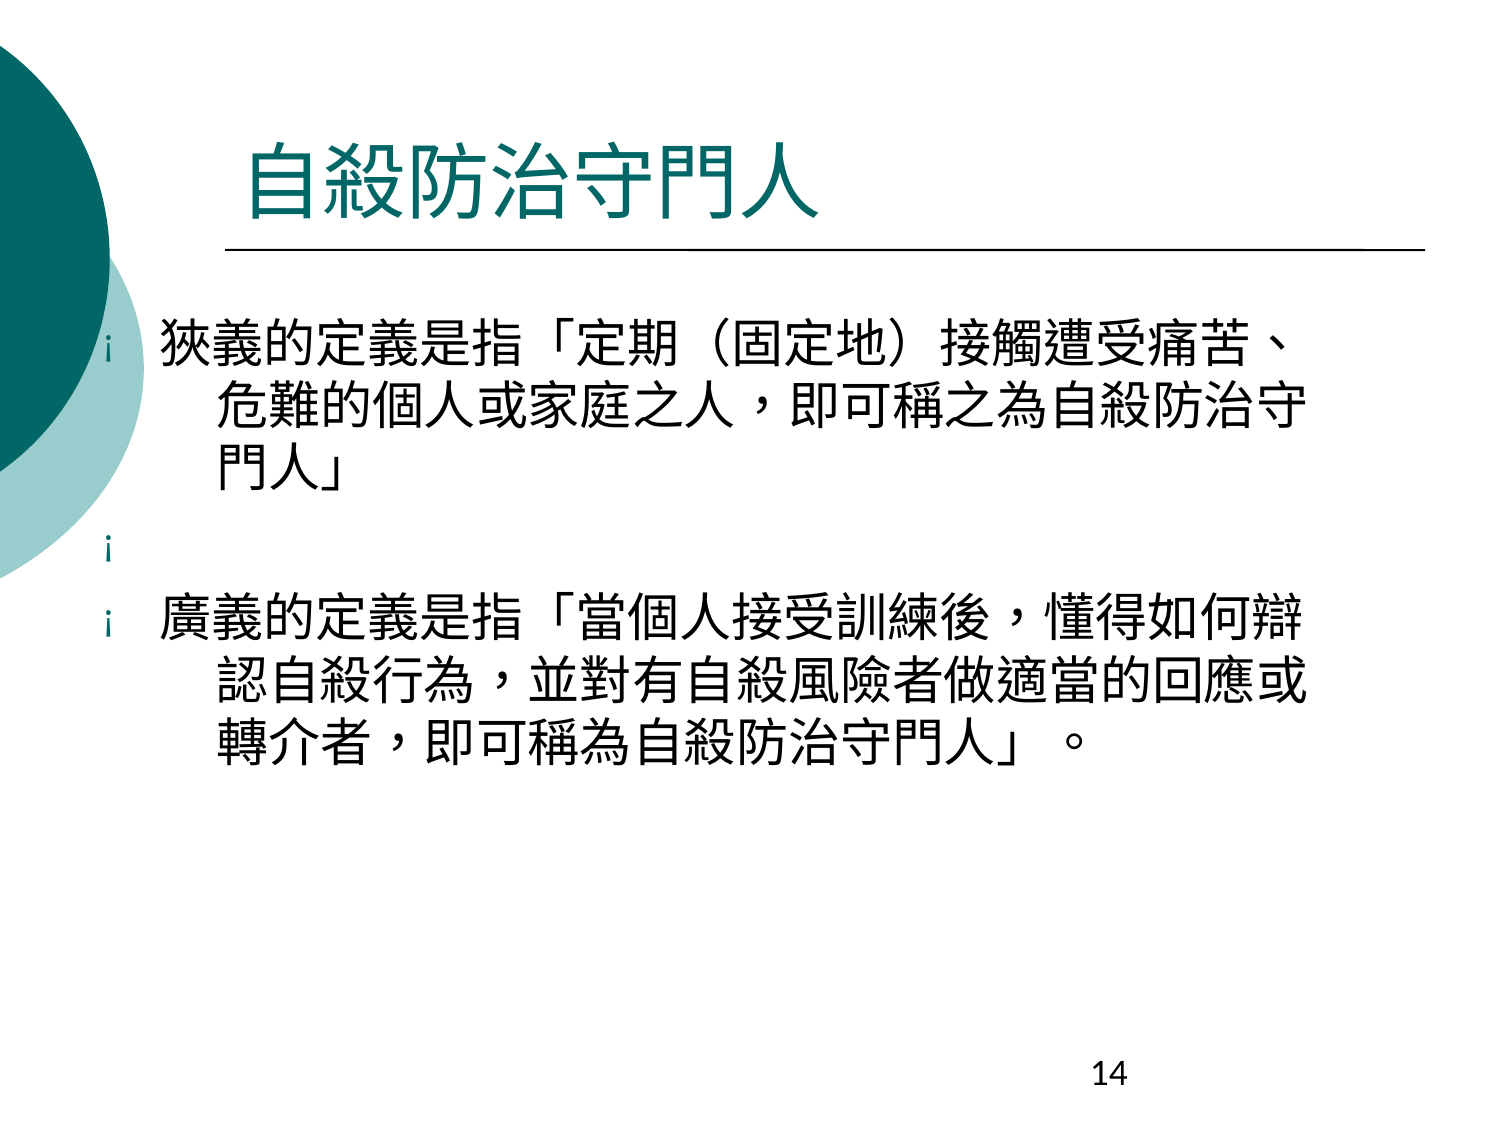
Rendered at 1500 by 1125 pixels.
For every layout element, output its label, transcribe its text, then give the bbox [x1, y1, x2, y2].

list 狹義的定義是指「定期（固定地）接觸遭受痛苦、危難的個人或家庭之人，即可稱之為自殺防治守門人」 廣義的定義是指「當個人接受訓練後，懂得如何辯認自殺行為，並對有自殺風險者做適當的回應或轉介者，即可稱為自殺防治守門人」。 [88, 302, 1353, 1046]
text_box 14 [1074, 1025, 1426, 1101]
title 自殺防治守門人 [224, 49, 1425, 237]
